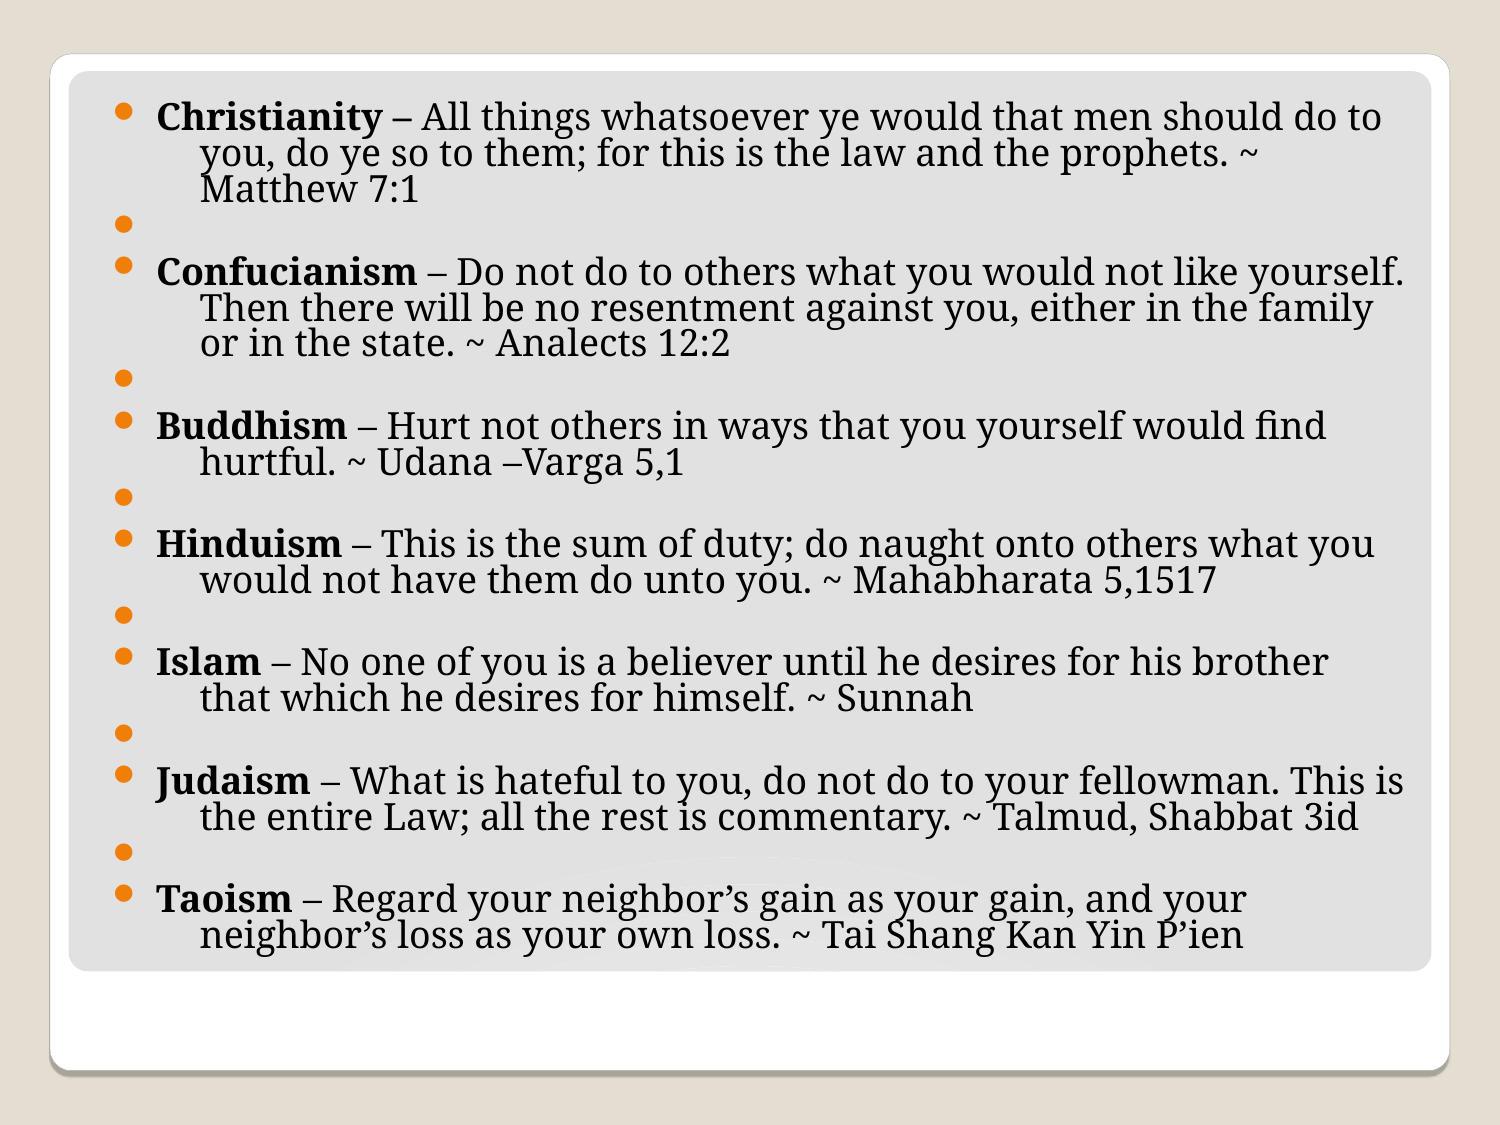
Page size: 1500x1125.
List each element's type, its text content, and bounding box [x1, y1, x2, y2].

list Christianity – All things whatsoever ye would that men should do to you, do ye so to them; for this is the law and the prophets. ~ Matthew 7:1 Confucianism – Do not do to others what you would not like yourself. Then there will be no resentment against you, either in the family or in the state. ~ Analects 12:2 Buddhism – Hurt not others in ways that you yourself would find hurtful. ~ Udana –Varga 5,1 Hinduism – This is the sum of duty; do naught onto others what you would not have them do unto you. ~ Mahabharata 5,1517 Islam – No one of you is a believer until he desires for his brother that which he desires for himself. ~ Sunnah Judaism – What is hateful to you, do not do to your fellowman. This is the entire Law; all the rest is commentary. ~ Talmud, Shabbat 3id Taoism – Regard your neighbor’s gain as your gain, and your neighbor’s loss as your own loss. ~ Tai Shang Kan Yin P’ien [82, 86, 1426, 988]
